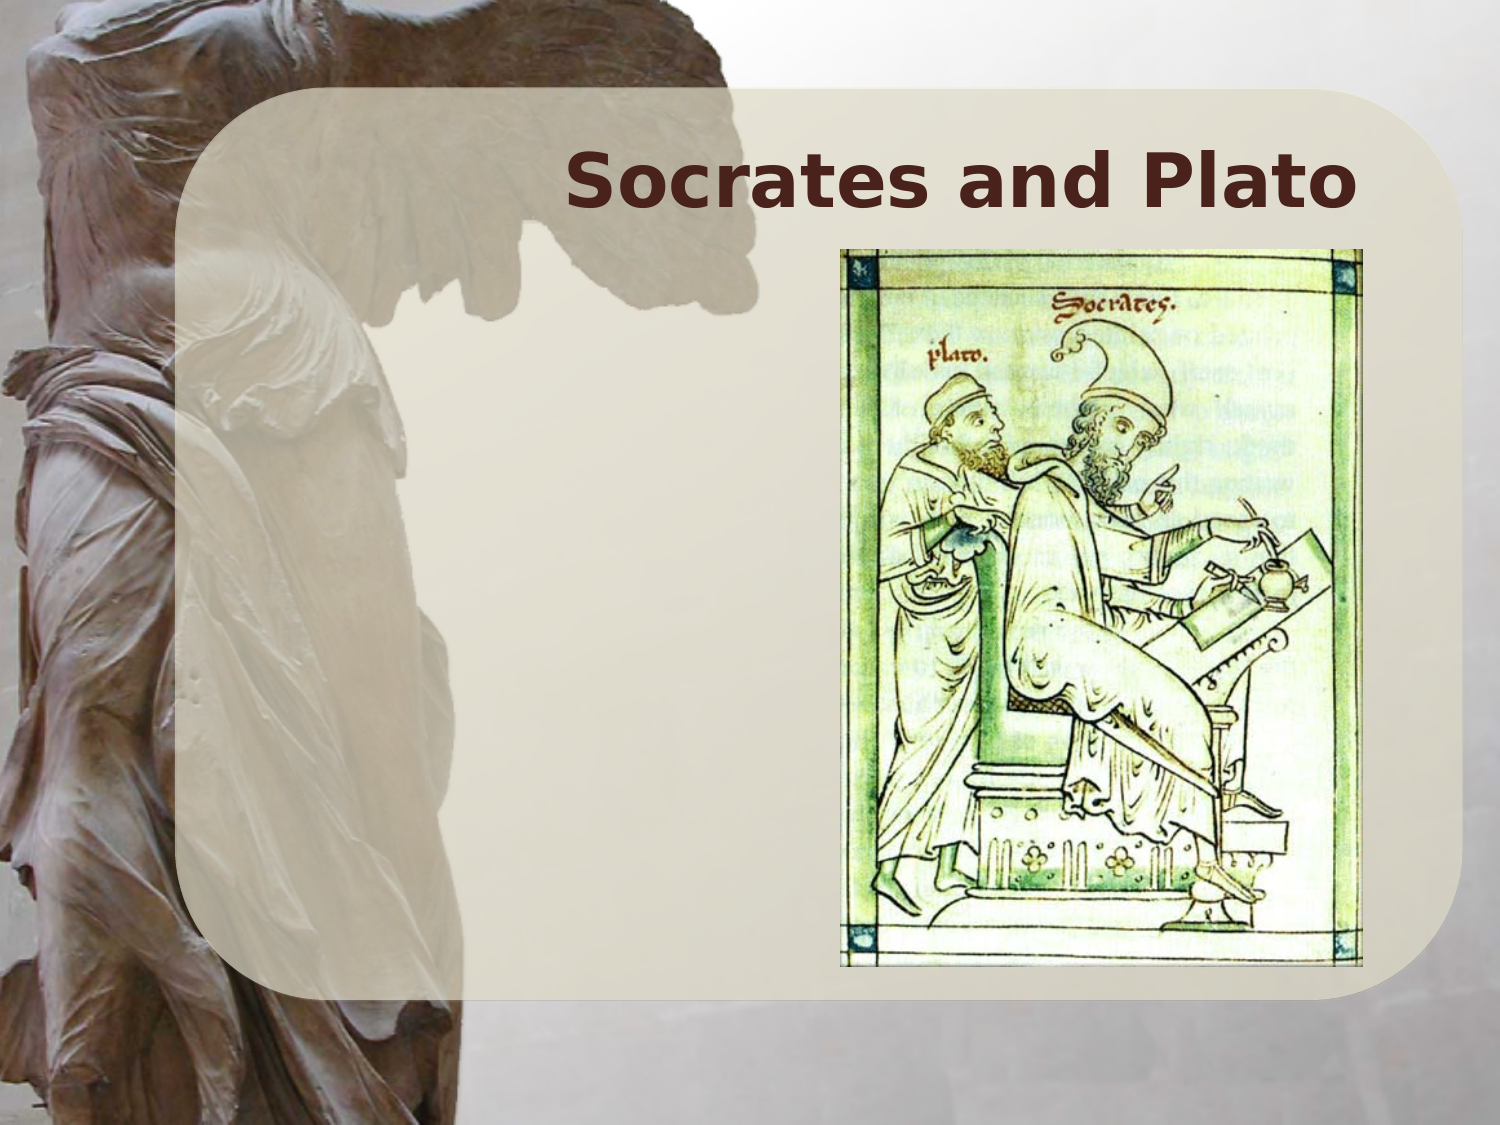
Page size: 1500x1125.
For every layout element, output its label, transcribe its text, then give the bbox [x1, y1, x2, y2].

picture [0, 0, 1500, 1125]
title Socrates and Plato [200, 87, 1375, 276]
